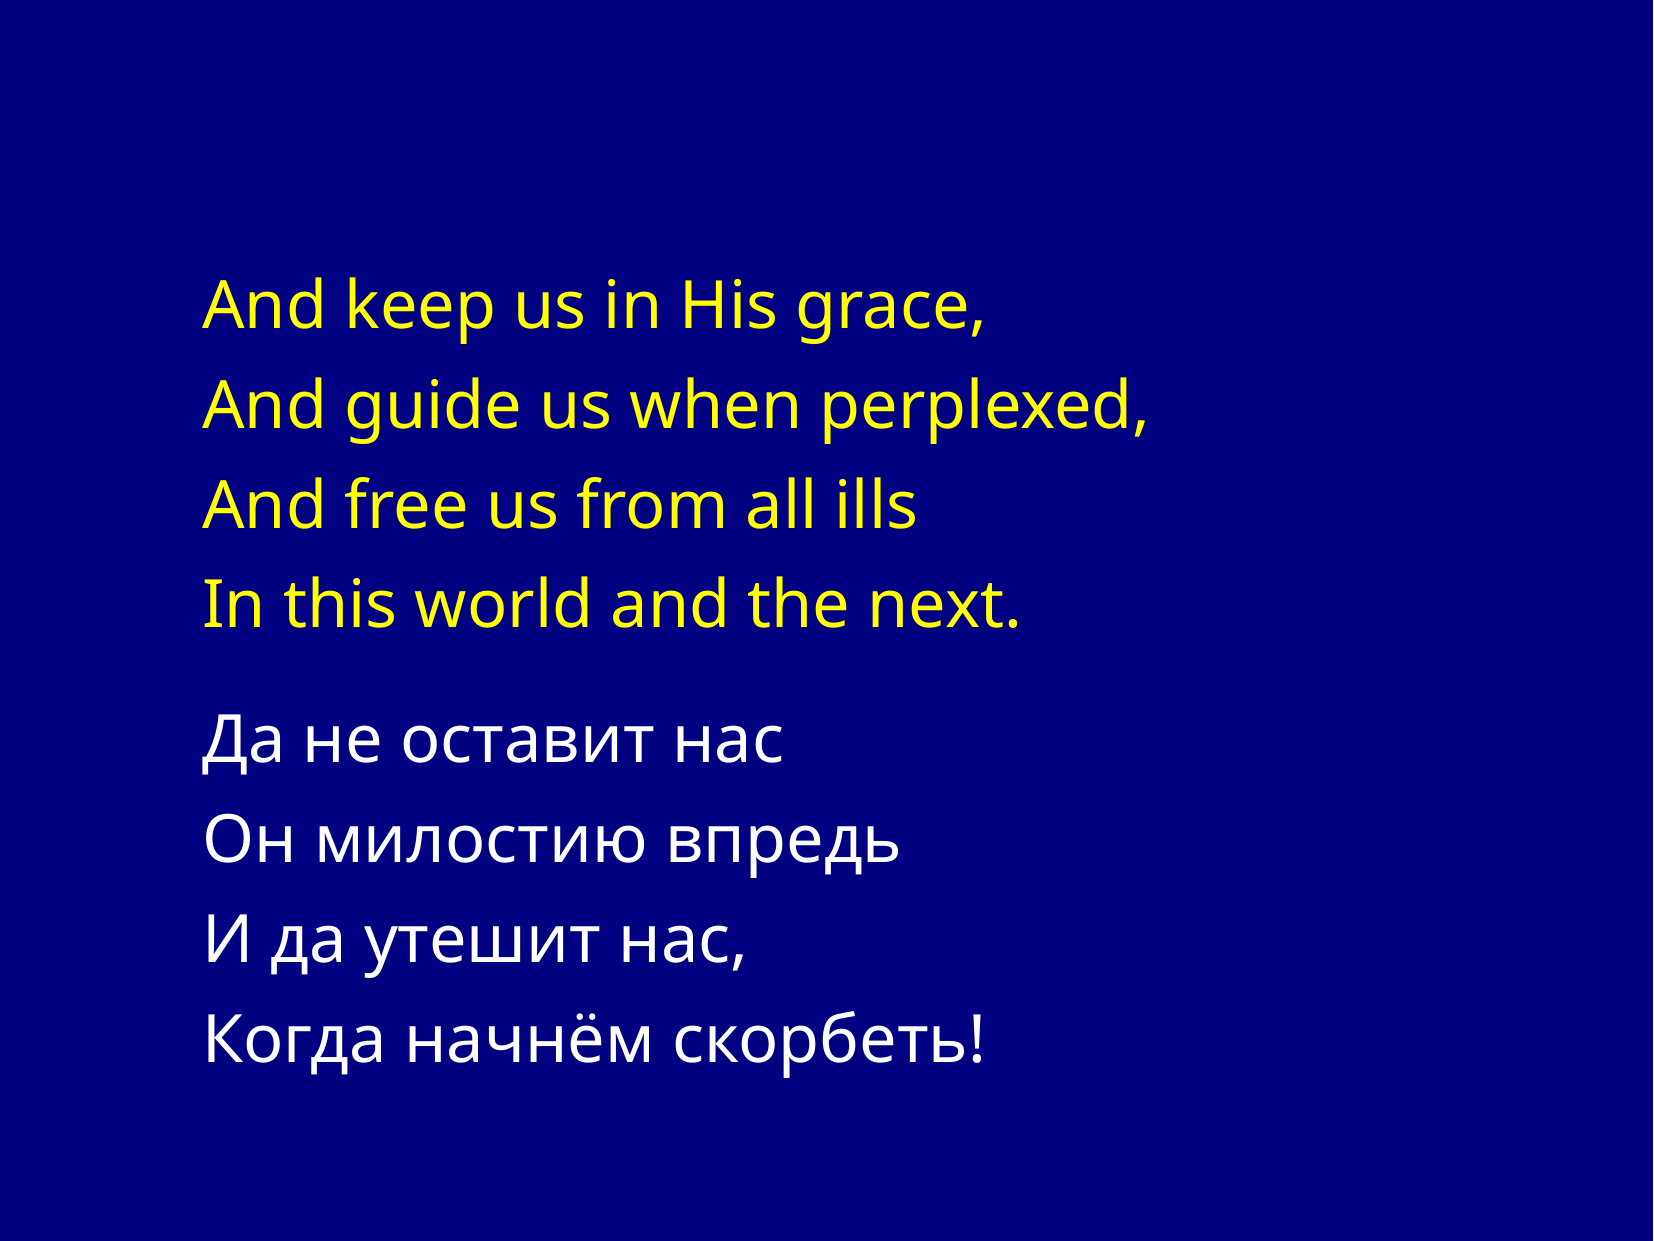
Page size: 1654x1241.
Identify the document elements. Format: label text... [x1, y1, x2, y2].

text_box And keep us in His grace, And guide us when perplexed, And free us from all ills In this world and the next. [75, 150, 1576, 638]
text_box Да не оставит нас Он милостию впредь И да утешит нас, Когда начнём скорбеть! [75, 675, 1576, 1163]
